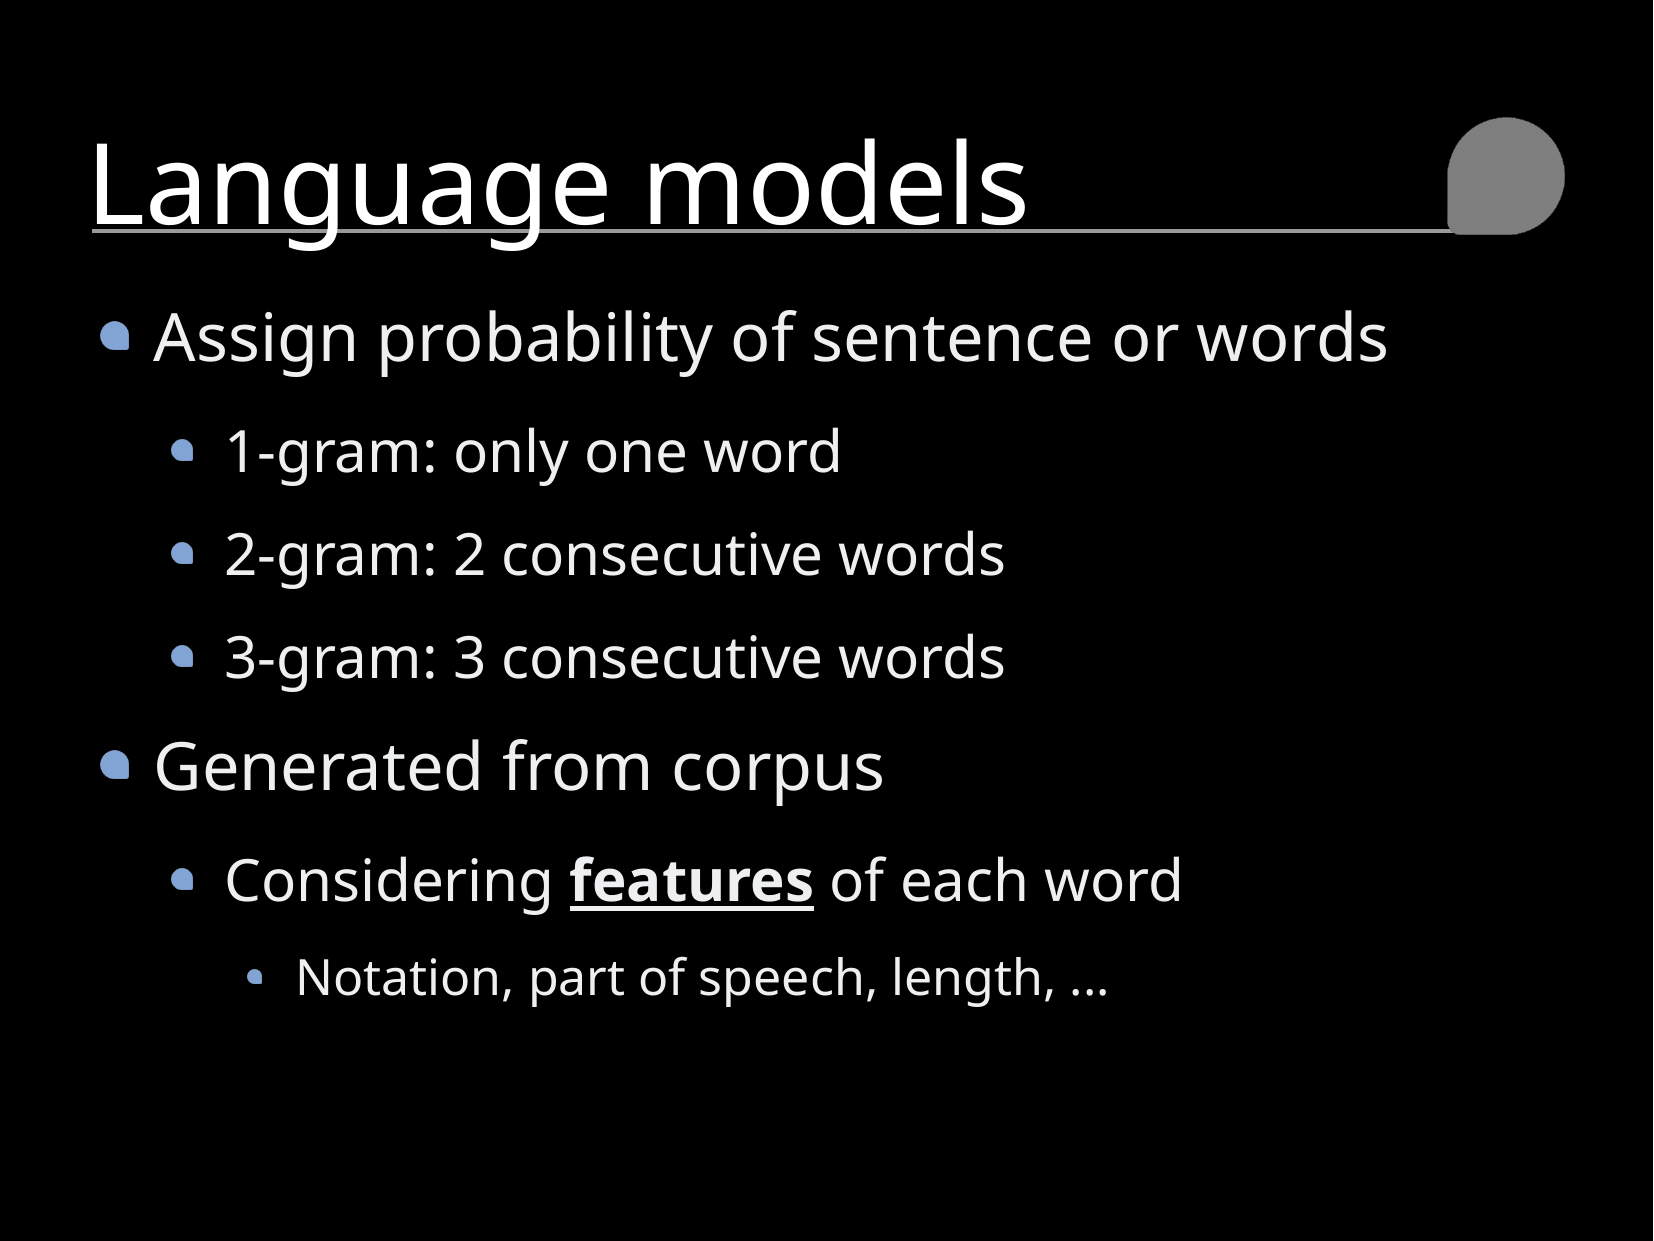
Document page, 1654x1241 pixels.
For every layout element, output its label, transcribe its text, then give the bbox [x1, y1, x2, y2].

title Language models [86, 112, 1575, 249]
list Assign probability of sentence or words 1-gram: only one word 2-gram: 2 consecutive words 3-gram: 3 consecutive words Generated from corpus Considering features of each word Notation, part of speech, length, ... [82, 290, 1571, 1010]
